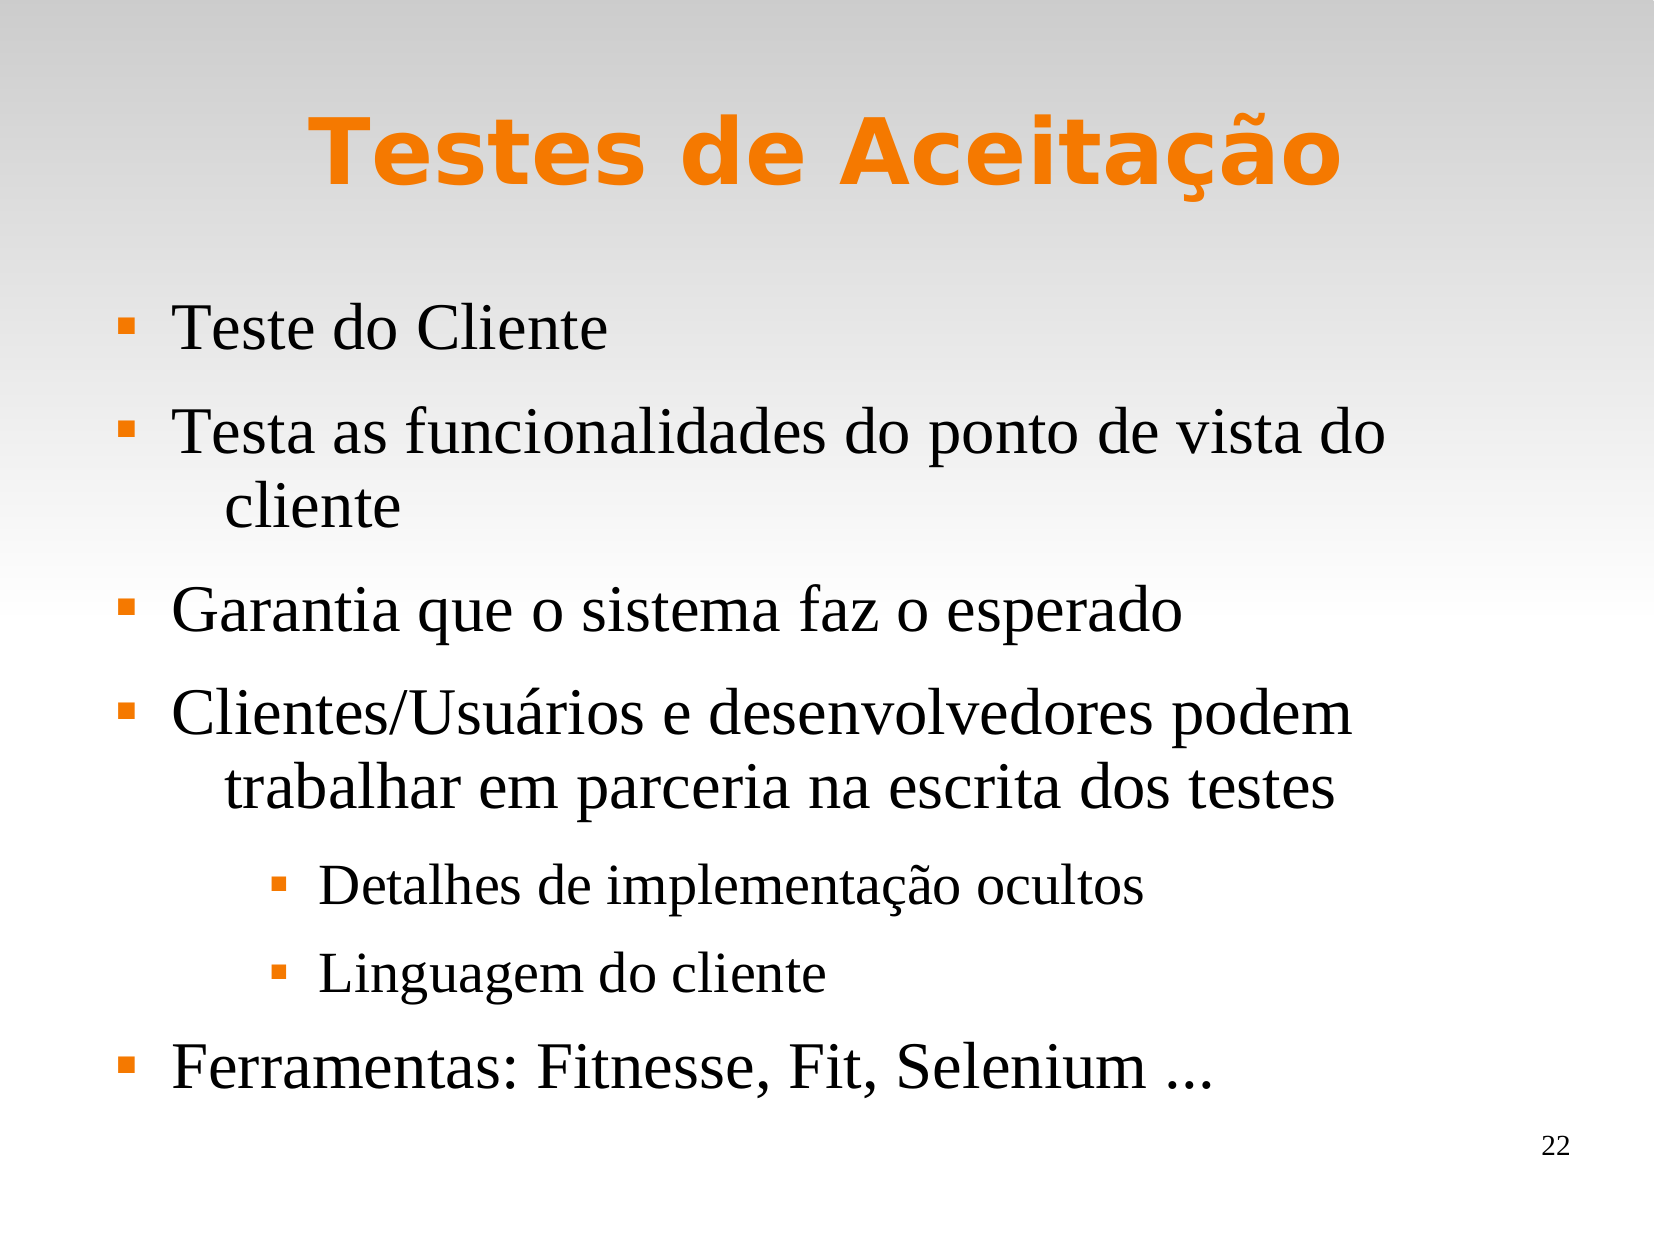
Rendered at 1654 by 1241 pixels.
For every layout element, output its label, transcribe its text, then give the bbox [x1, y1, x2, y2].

list Teste do Cliente Testa as funcionalidades do ponto de vista do cliente Garantia que o sistema faz o esperado Clientes/Usuários e desenvolvedores podem trabalhar em parceria na escrita dos testes Detalhes de implementação ocultos Linguagem do cliente Ferramentas: Fitnesse, Fit, Selenium ... [82, 290, 1571, 1163]
title Testes de Aceitação [82, 49, 1571, 257]
